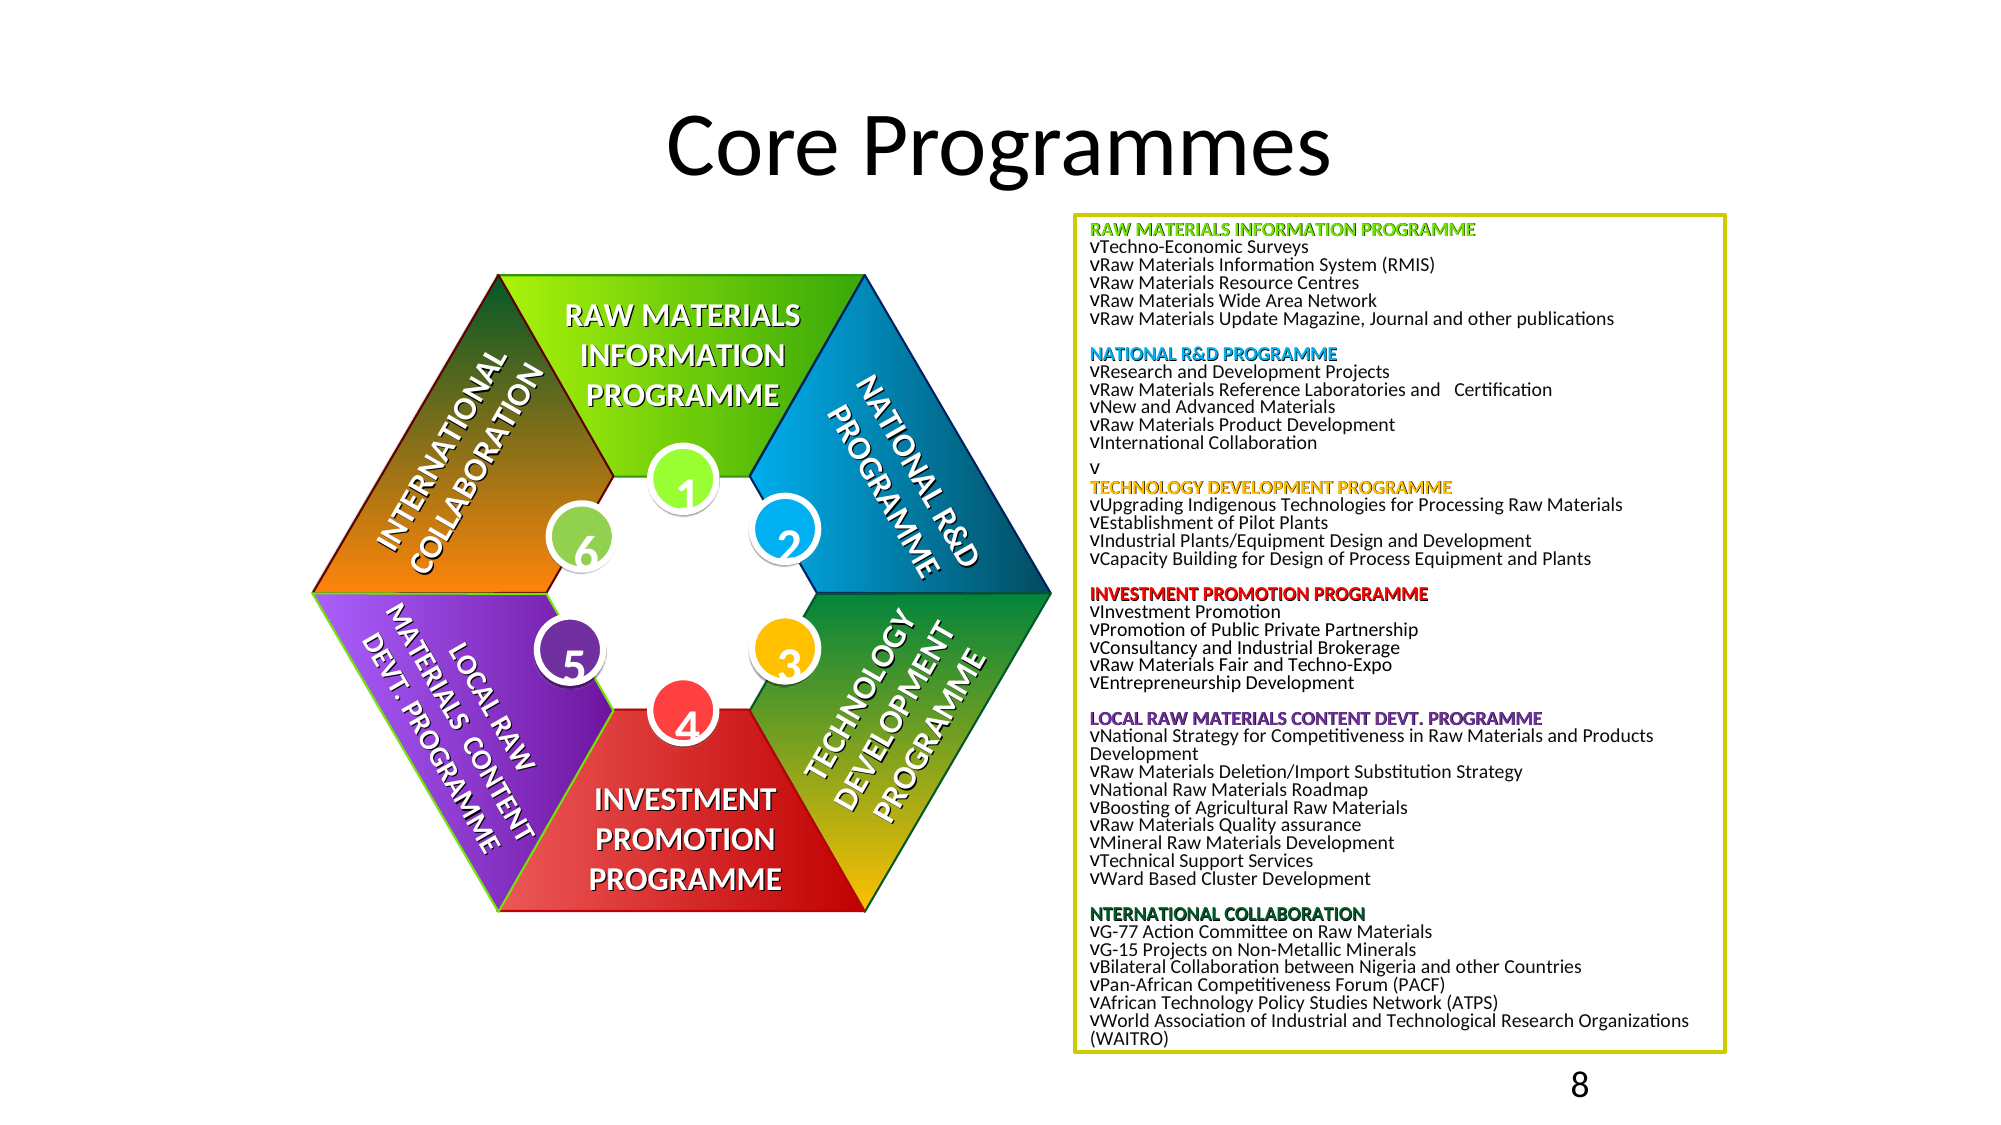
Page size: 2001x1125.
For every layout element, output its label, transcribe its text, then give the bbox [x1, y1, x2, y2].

text_box 6 [548, 503, 615, 570]
text_box NATIONAL R&D PROGRAMME [799, 348, 1007, 614]
text_box TECHNOLOGY DEVELOPMENT PROGRAMME [773, 575, 1013, 855]
text_box 4 [681, 719, 690, 732]
text_box RAW MATERIALS INFORMATION PROGRAMME [548, 285, 818, 422]
title Core Programmes [99, 45, 1900, 233]
text_box RAW MATERIALS INFORMATION PROGRAMME Techno-Economic Surveys Raw Materials Information System (RMIS) Raw Materials Resource Centres Raw Materials Wide Area Network Raw Materials Update Magazine, Journal and other publications NATIONAL R&D PROGRAMME Research and Development Projects Raw Materials Reference Laboratories and Certification New and Advanced Materials Raw Materials Product Development International Collaboration TECHNOLOGY DEVELOPMENT PROGRAMME Upgrading Indigenous Technologies for Processing Raw Materials Establishment of Pilot Plants Industrial Plants/Equipment Design and Development Capacity Building for Design of Process Equipment and Plants INVESTMENT PROMOTION PROGRAMME Investment Promotion Promotion of Public Private Partnership Consultancy and Industrial Brokerage Raw Materials Fair and Techno-Expo Entrepreneurship Development LOCAL RAW MATERIALS CONTENT DEVT. PROGRAMME National Strategy for Competitiveness in Raw Materials and Products Development Raw Materials Deletion/Import Substitution Strategy National Raw Materials Roadmap Boosting of Agricultural Raw Materials Raw Materials Quality assurance Mineral Raw Materials Development Technical Support Services Ward Based Cluster Development NTERNATIONAL COLLABORATION G-77 Action Committee on Raw Materials G-15 Projects on Non-Metallic Minerals Bilateral Collaboration between Nigeria and other Countries Pan-African Competitiveness Forum (PACF) African Technology Policy Studies Network (ATPS) World Association of Industrial and Technological Research Organizations (WAITRO) [1075, 215, 1725, 1052]
text_box 5 [536, 616, 604, 683]
text_box LOCAL RAW MATERIALS CONTENT DEVT. PROGRAMME [333, 575, 593, 890]
text_box 6 [581, 553, 591, 565]
text_box INTERNATIONAL COLLABORATION [347, 316, 567, 601]
text_box [1555, 1052, 1973, 1125]
text_box 2 [752, 495, 819, 562]
text_box 4 [650, 677, 717, 744]
text_box 1 [650, 445, 717, 512]
text_box [312, 275, 1051, 912]
text_box INVESTMENT PROMOTION PROGRAMME [572, 769, 799, 907]
text_box 3 [752, 615, 819, 682]
